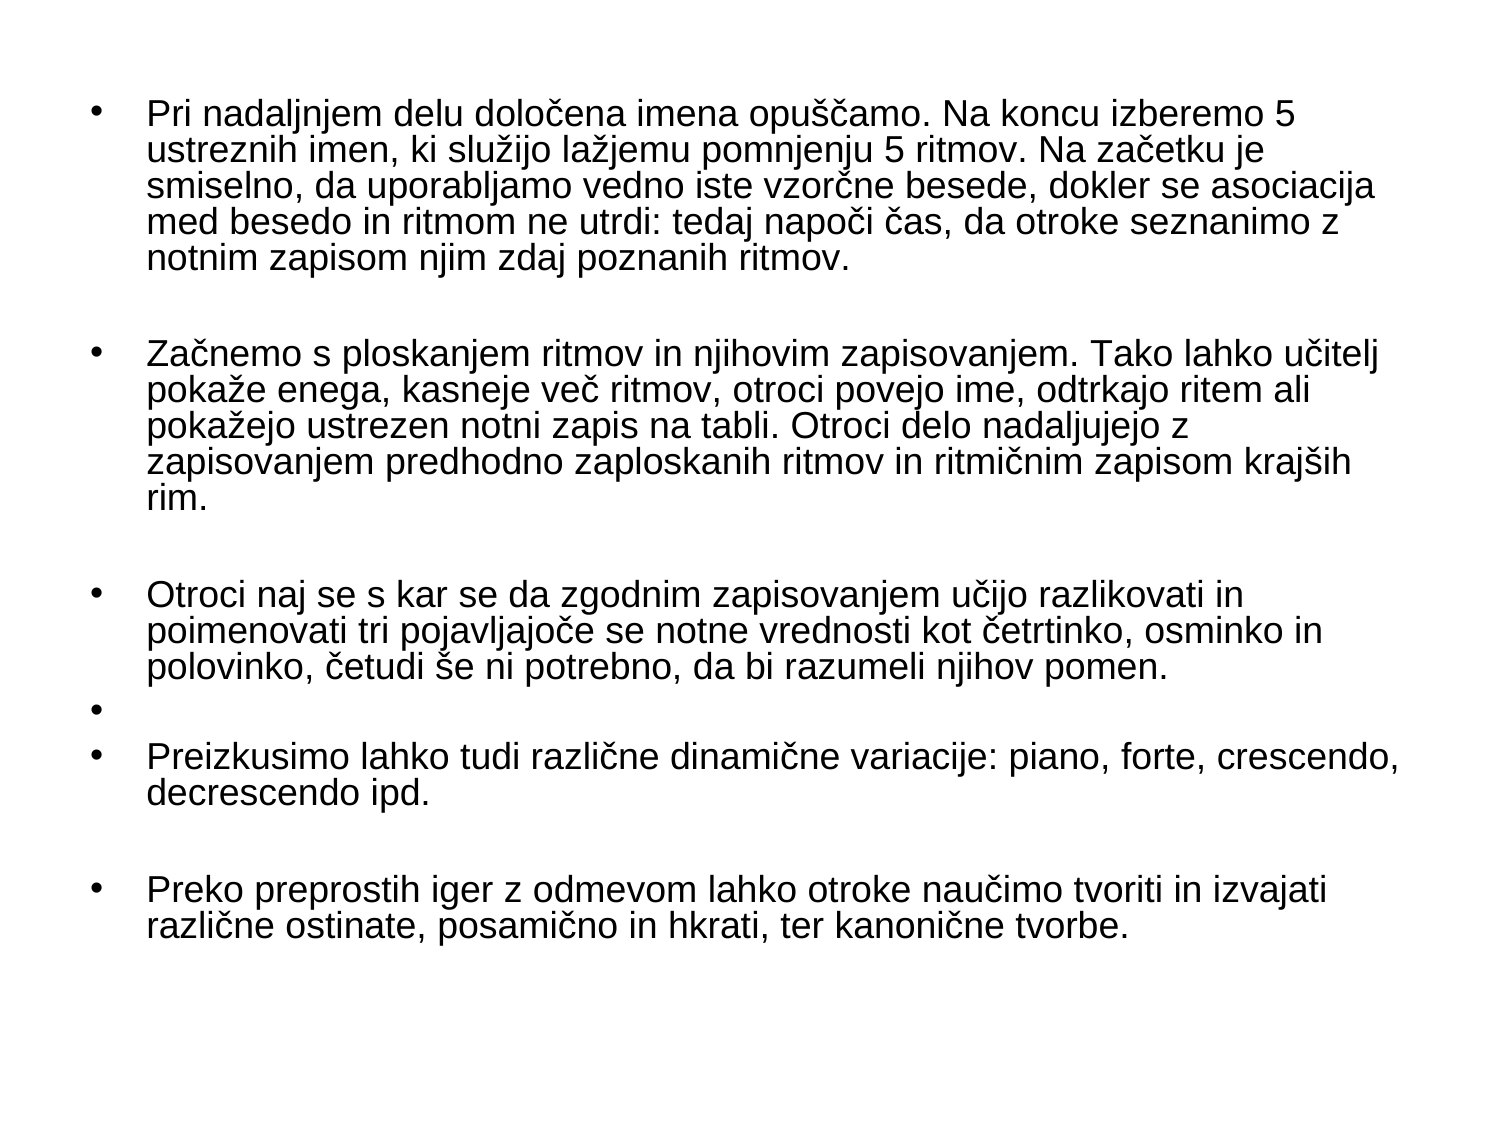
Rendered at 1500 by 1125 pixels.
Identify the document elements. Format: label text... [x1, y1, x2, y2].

list Pri nadaljnjem delu določena imena opuščamo. Na koncu izberemo 5 ustreznih imen, ki služijo lažjemu pomnjenju 5 ritmov. Na začetku je smiselno, da uporabljamo vedno iste vzorčne besede, dokler se asociacija med besedo in ritmom ne utrdi: tedaj napoči čas, da otroke seznanimo z notnim zapisom njim zdaj poznanih ritmov. Začnemo s ploskanjem ritmov in njihovim zapisovanjem. Tako lahko učitelj pokaže enega, kasneje več ritmov, otroci povejo ime, odtrkajo ritem ali pokažejo ustrezen notni zapis na tabli. Otroci delo nadaljujejo z zapisovanjem predhodno zaploskanih ritmov in ritmičnim zapisom krajših rim. Otroci naj se s kar se da zgodnim zapisovanjem učijo razlikovati in poimenovati tri pojavljajoče se notne vrednosti kot četrtinko, osminko in polovinko, četudi še ni potrebno, da bi razumeli njihov pomen. Preizkusimo lahko tudi različne dinamične variacije: piano, forte, crescendo, decrescendo ipd. Preko preprostih iger z odmevom lahko otroke naučimo tvoriti in izvajati različne ostinate, posamično in hkrati, ter kanonične tvorbe. [75, 90, 1426, 1056]
